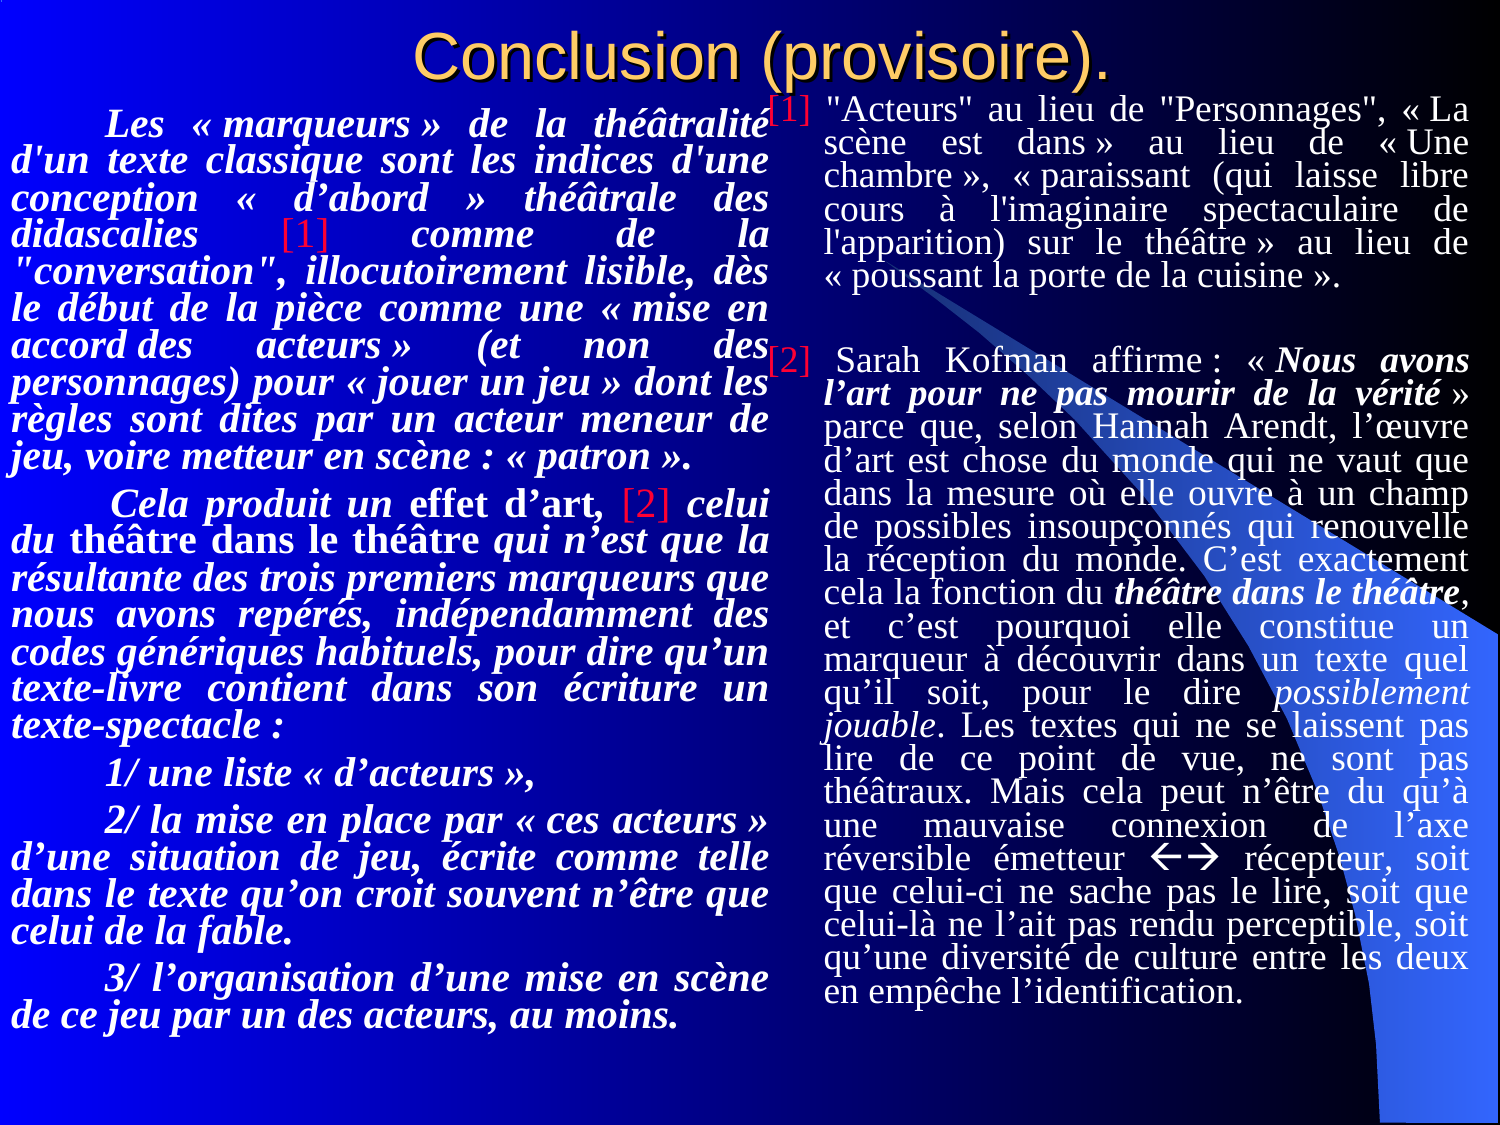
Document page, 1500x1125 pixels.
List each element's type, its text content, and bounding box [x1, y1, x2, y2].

list [1] "Acteurs" au lieu de "Personnages", « La scène est dans » au lieu de « Une chambre », « paraissant (qui laisse libre cours à l'imaginaire spectaculaire de l'apparition) sur le théâtre » au lieu de « poussant la porte de la cuisine ». [2] Sarah Kofman affirme : « Nous avons l’art pour ne pas mourir de la vérité » parce que, selon Hannah Arendt, l’œuvre d’art est chose du monde qui ne vaut que dans la mesure où elle ouvre à un champ de possibles insoupçonnés qui renouvelle la réception du monde. C’est exactement cela la fonction du théâtre dans le théâtre, et c’est pourquoi elle constitue un marqueur à découvrir dans un texte quel qu’il soit, pour le dire possiblement jouable. Les textes qui ne se laissent pas lire de ce point de vue, ne sont pas théâtraux. Mais cela peut n’être du qu’à une mauvaise connexion de l’axe réversible émetteur  récepteur, soit que celui-ci ne sache pas le lire, soit que celui-là ne l’ait pas rendu perceptible, soit qu’une diversité de culture entre les deux en empêche l’identification. [737, 87, 1500, 1125]
list Les « marqueurs » de la théâtralité d'un texte classique sont les indices d'une conception « d’abord » théâtrale des didascalies [1] comme de la "conversation", illocutoirement lisible, dès le début de la pièce comme une « mise en accord des acteurs » (et non des personnages) pour « jouer un jeu » dont les règles sont dites par un acteur meneur de jeu, voire metteur en scène : « patron ». Cela produit un effet d’art, [2] celui du théâtre dans le théâtre qui n’est que la résultante des trois premiers marqueurs que nous avons repérés, indépendamment des codes génériques habituels, pour dire qu’un texte-livre contient dans son écriture un texte-spectacle : 1/ une liste « d’acteurs », 2/ la mise en place par « ces acteurs » d’une situation de jeu, écrite comme telle dans le texte qu’on croit souvent n’être que celui de la fable. 3/ l’organisation d’une mise en scène de ce jeu par un des acteurs, au moins. [0, 99, 800, 1125]
title Conclusion (provisoire). [0, 0, 1500, 99]
